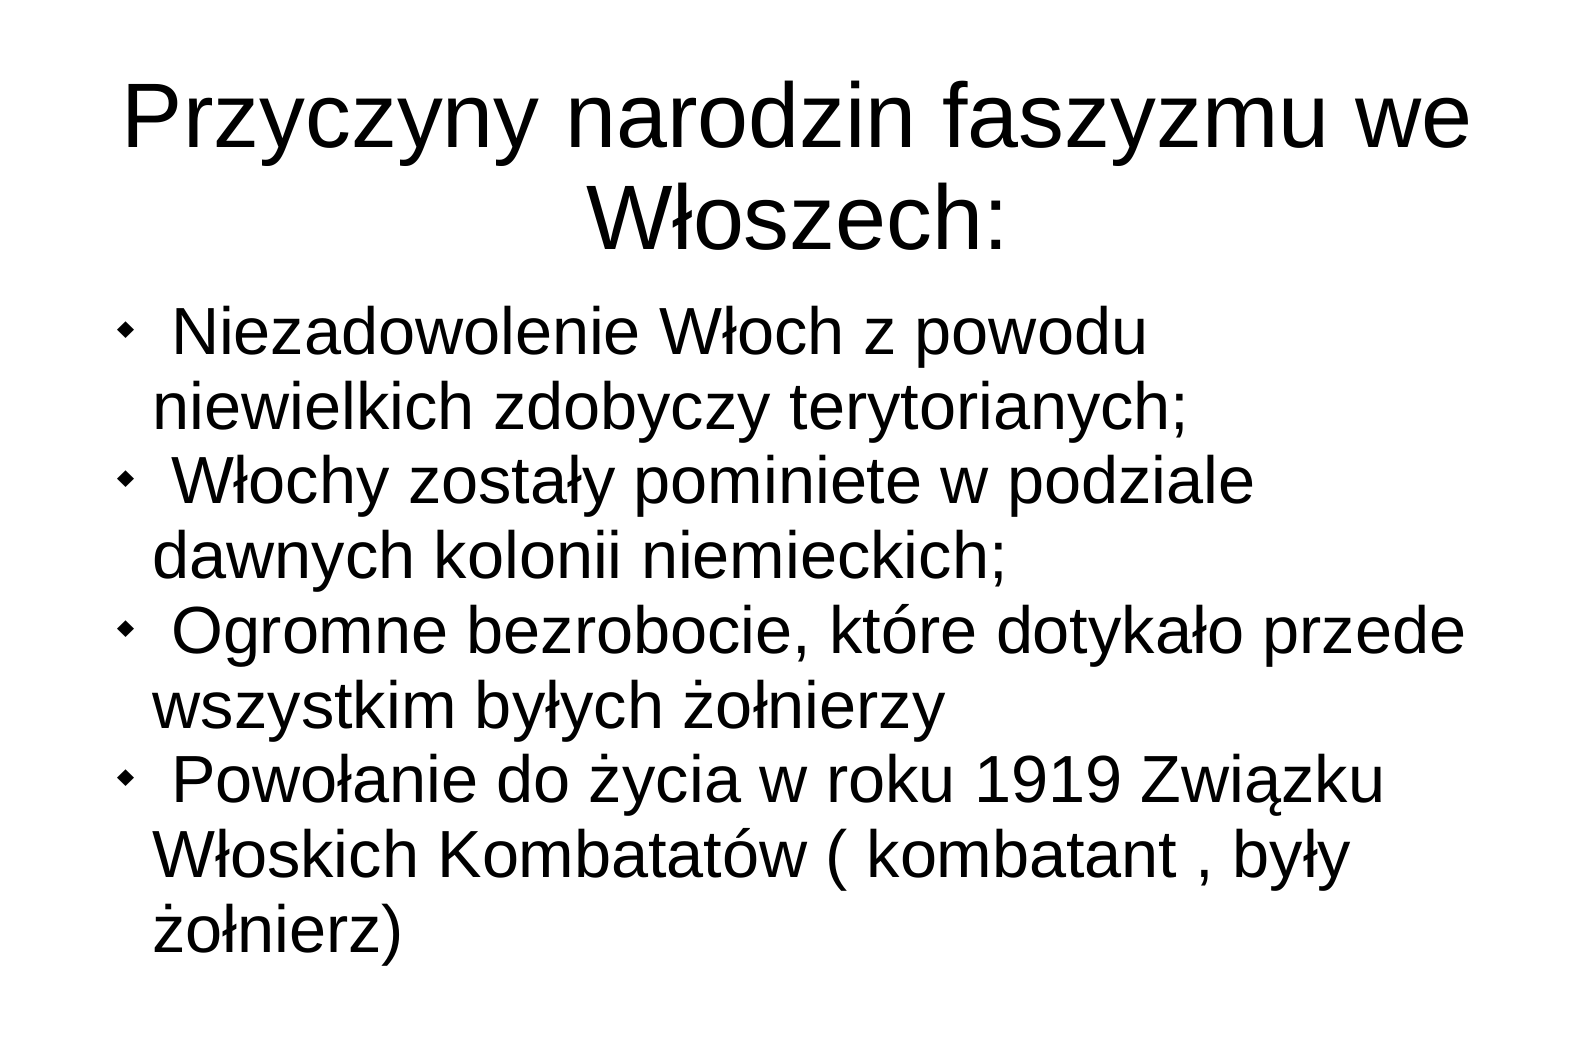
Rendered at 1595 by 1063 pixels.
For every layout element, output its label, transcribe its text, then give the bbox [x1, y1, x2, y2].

title Przyczyny narodzin faszyzmu we Włoszech: [117, 64, 1479, 270]
subtitle Niezadowolenie Włoch z powodu niewielkich zdobyczy terytorianych; Włochy zostały pominiete w podziale dawnych kolonii niemieckich; Ogromne bezrobocie, które dotykało przede wszystkim byłych żołnierzy Powołanie do życia w roku 1919 Związku Włoskich Kombatatów ( kombatant , były żołnierz) [117, 293, 1479, 967]
